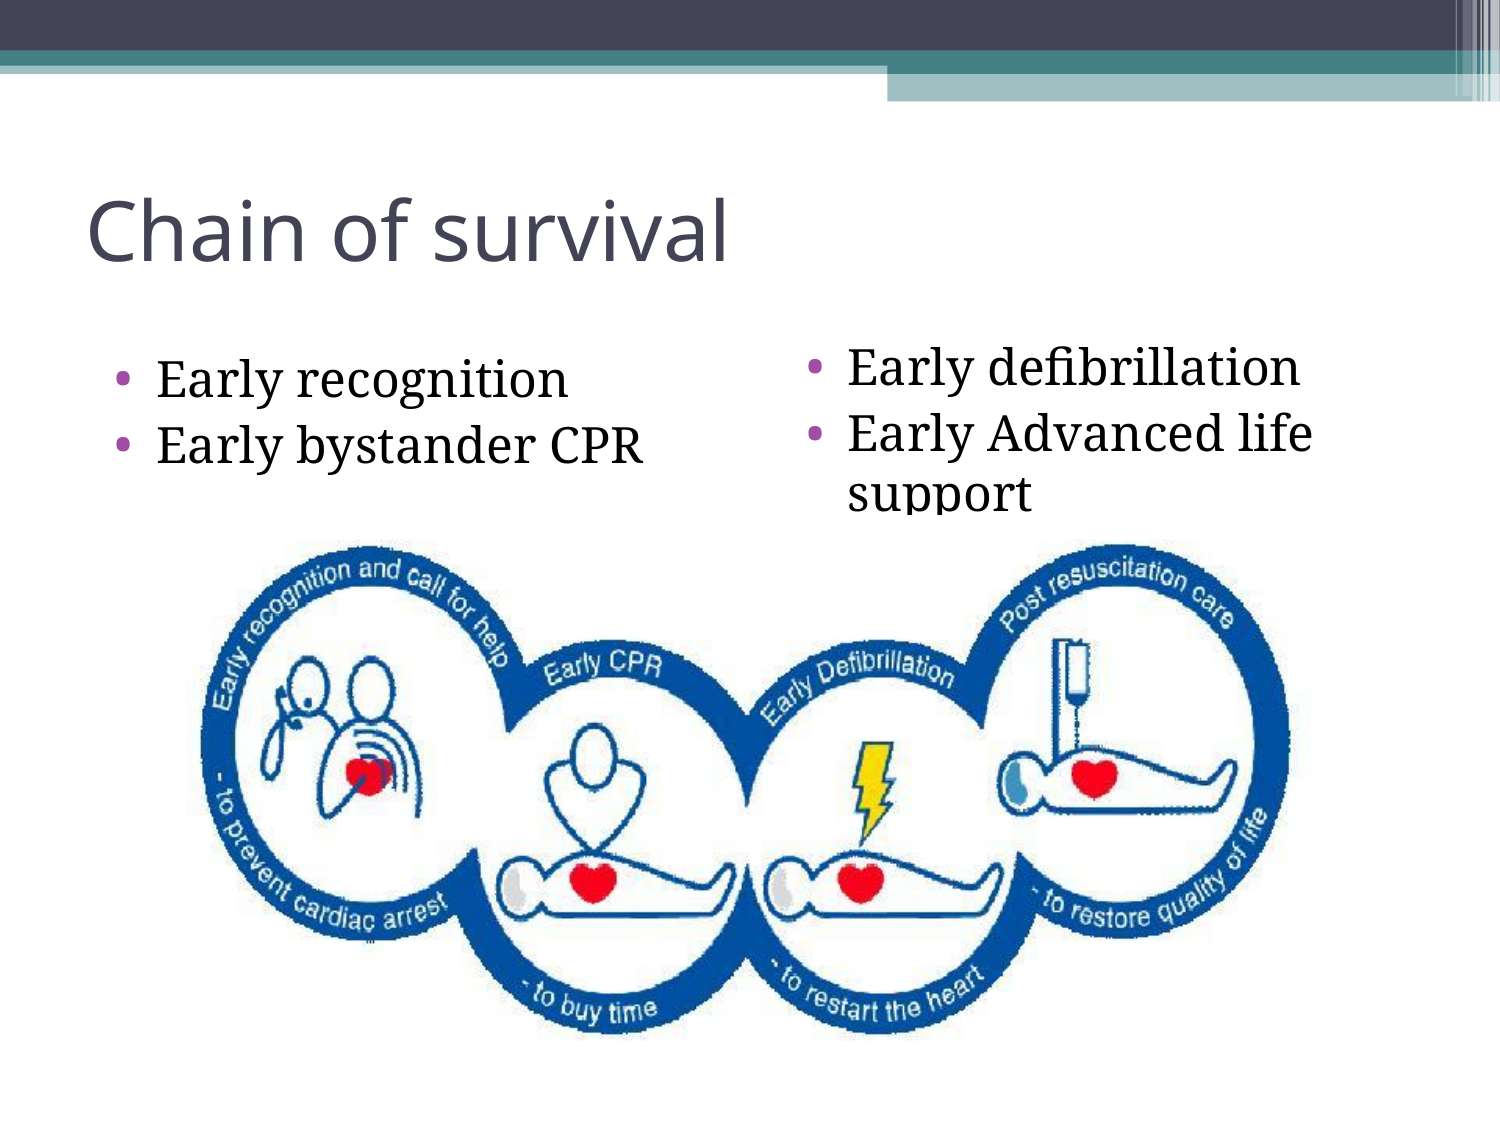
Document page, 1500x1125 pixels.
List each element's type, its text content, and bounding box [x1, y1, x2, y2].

text_box Early defibrillation Early Advanced life support [773, 328, 1500, 536]
picture [187, 515, 1311, 1083]
text_box Chain of survival [70, 140, 1421, 316]
text_box Early recognition Early bystander CPR [82, 339, 745, 535]
